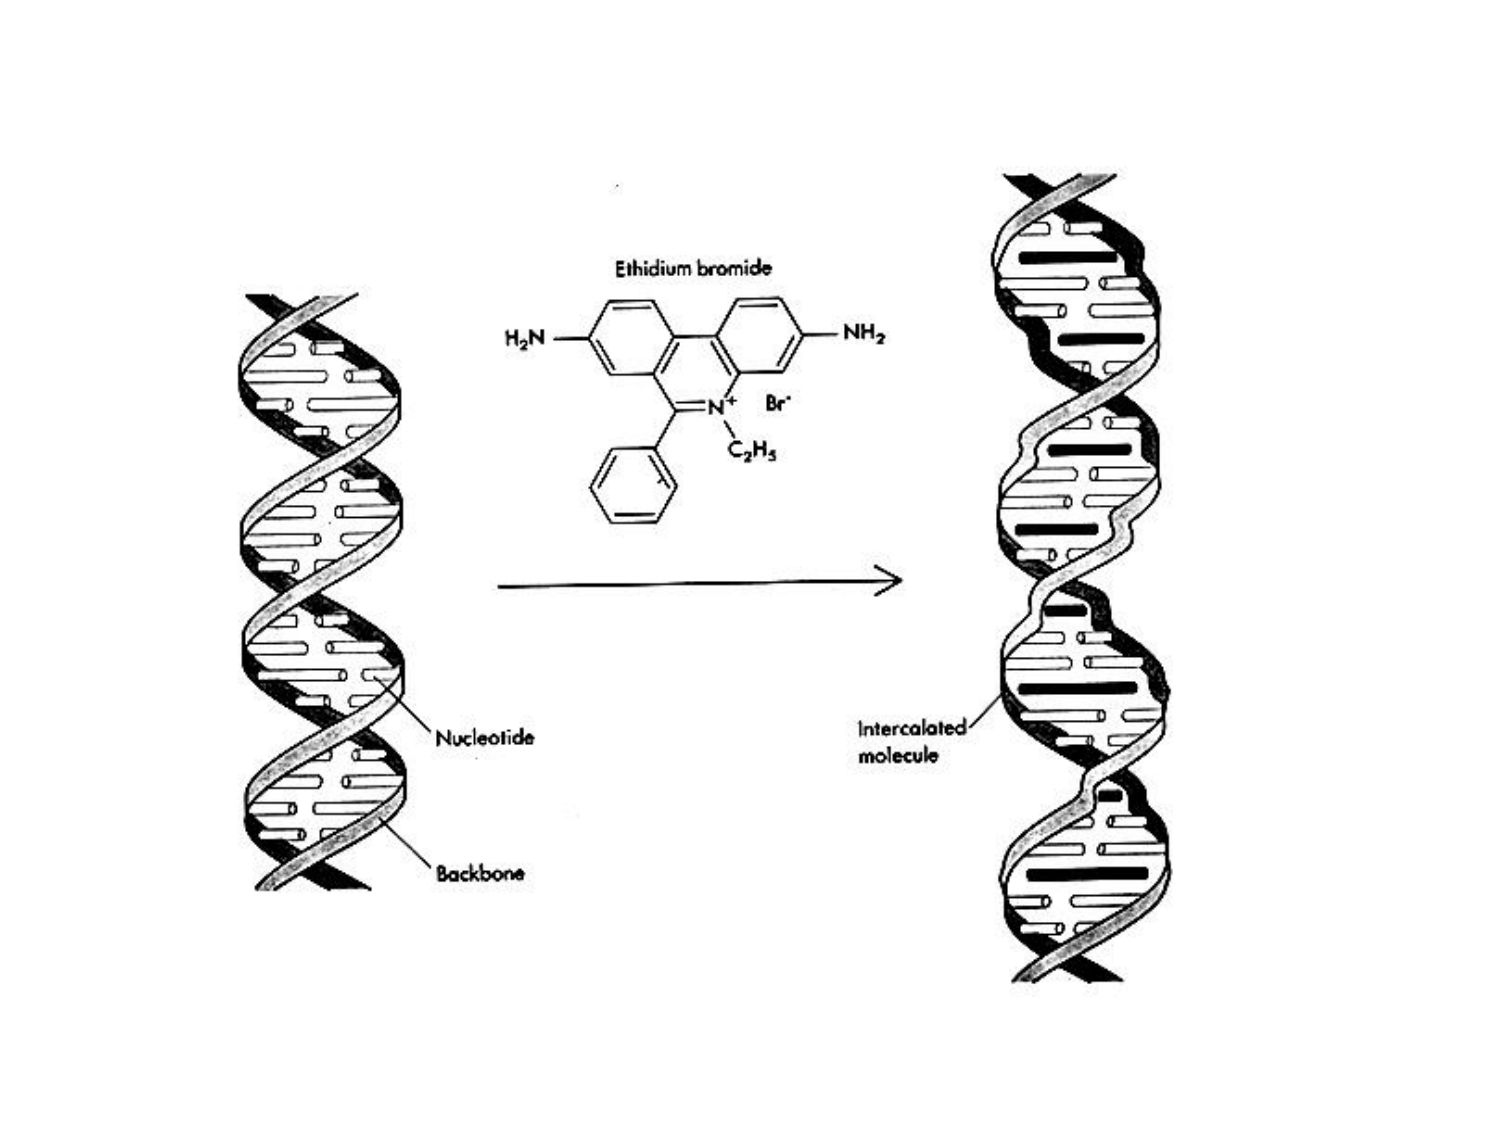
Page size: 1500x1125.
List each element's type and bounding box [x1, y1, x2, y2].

picture [194, 137, 1199, 1010]
